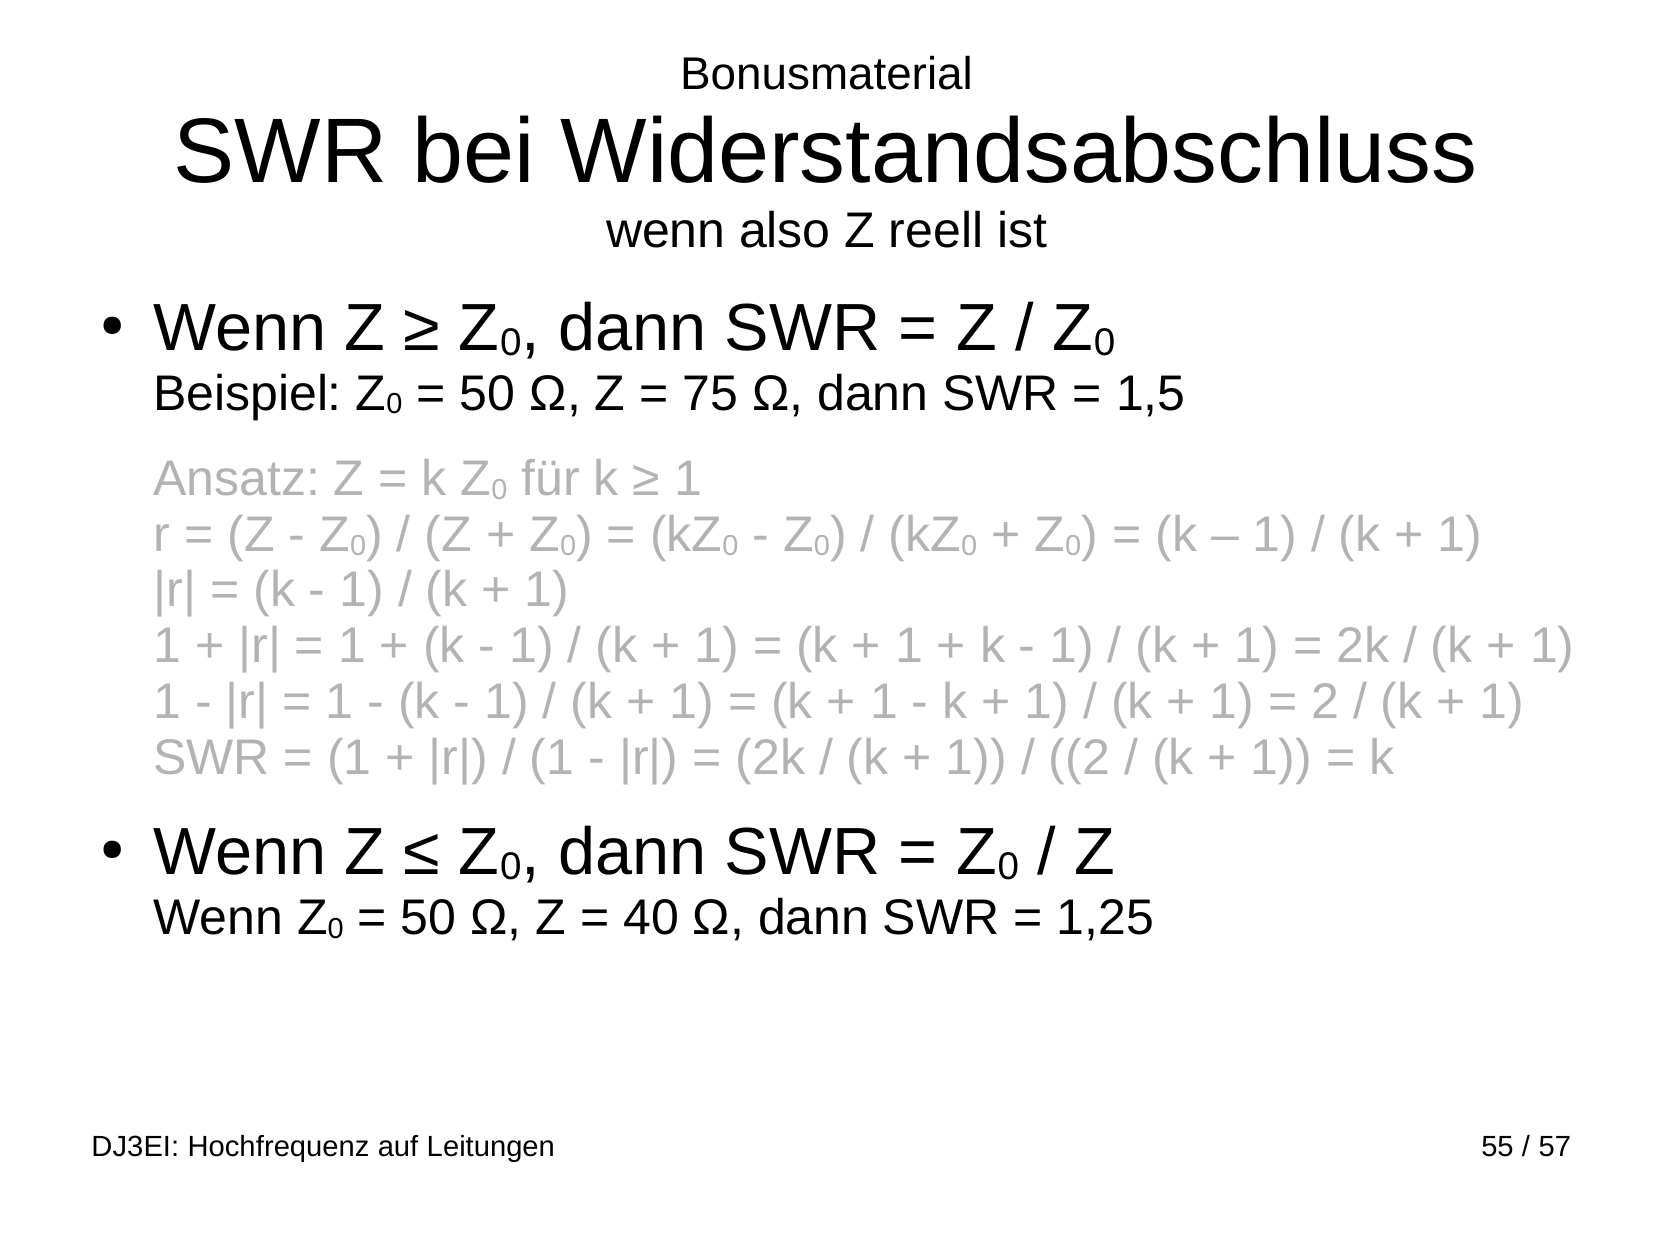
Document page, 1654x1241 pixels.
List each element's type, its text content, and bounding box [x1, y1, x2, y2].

title Bonusmaterial SWR bei Widerstandsabschluss wenn also Z reell ist [82, 48, 1571, 258]
list Wenn Z ≥ Z0, dann SWR = Z / Z0 Beispiel: Z0 = 50 Ω, Z = 75 Ω, dann SWR = 1,5 Ansatz: Z = k Z0 für k ≥ 1 r = (Z - Z0) / (Z + Z0) = (kZ0 - Z0) / (kZ0 + Z0) = (k – 1) / (k + 1) |r| = (k - 1) / (k + 1) 1 + |r| = 1 + (k - 1) / (k + 1) = (k + 1 + k - 1) / (k + 1) = 2k / (k + 1) 1 - |r| = 1 - (k - 1) / (k + 1) = (k + 1 - k + 1) / (k + 1) = 2 / (k + 1) SWR = (1 + |r|) / (1 - |r|) = (2k / (k + 1)) / ((2 / (k + 1)) = k Wenn Z ≤ Z0, dann SWR = Z0 / Z Wenn Z0 = 50 Ω, Z = 40 Ω, dann SWR = 1,25 [82, 290, 1619, 1010]
